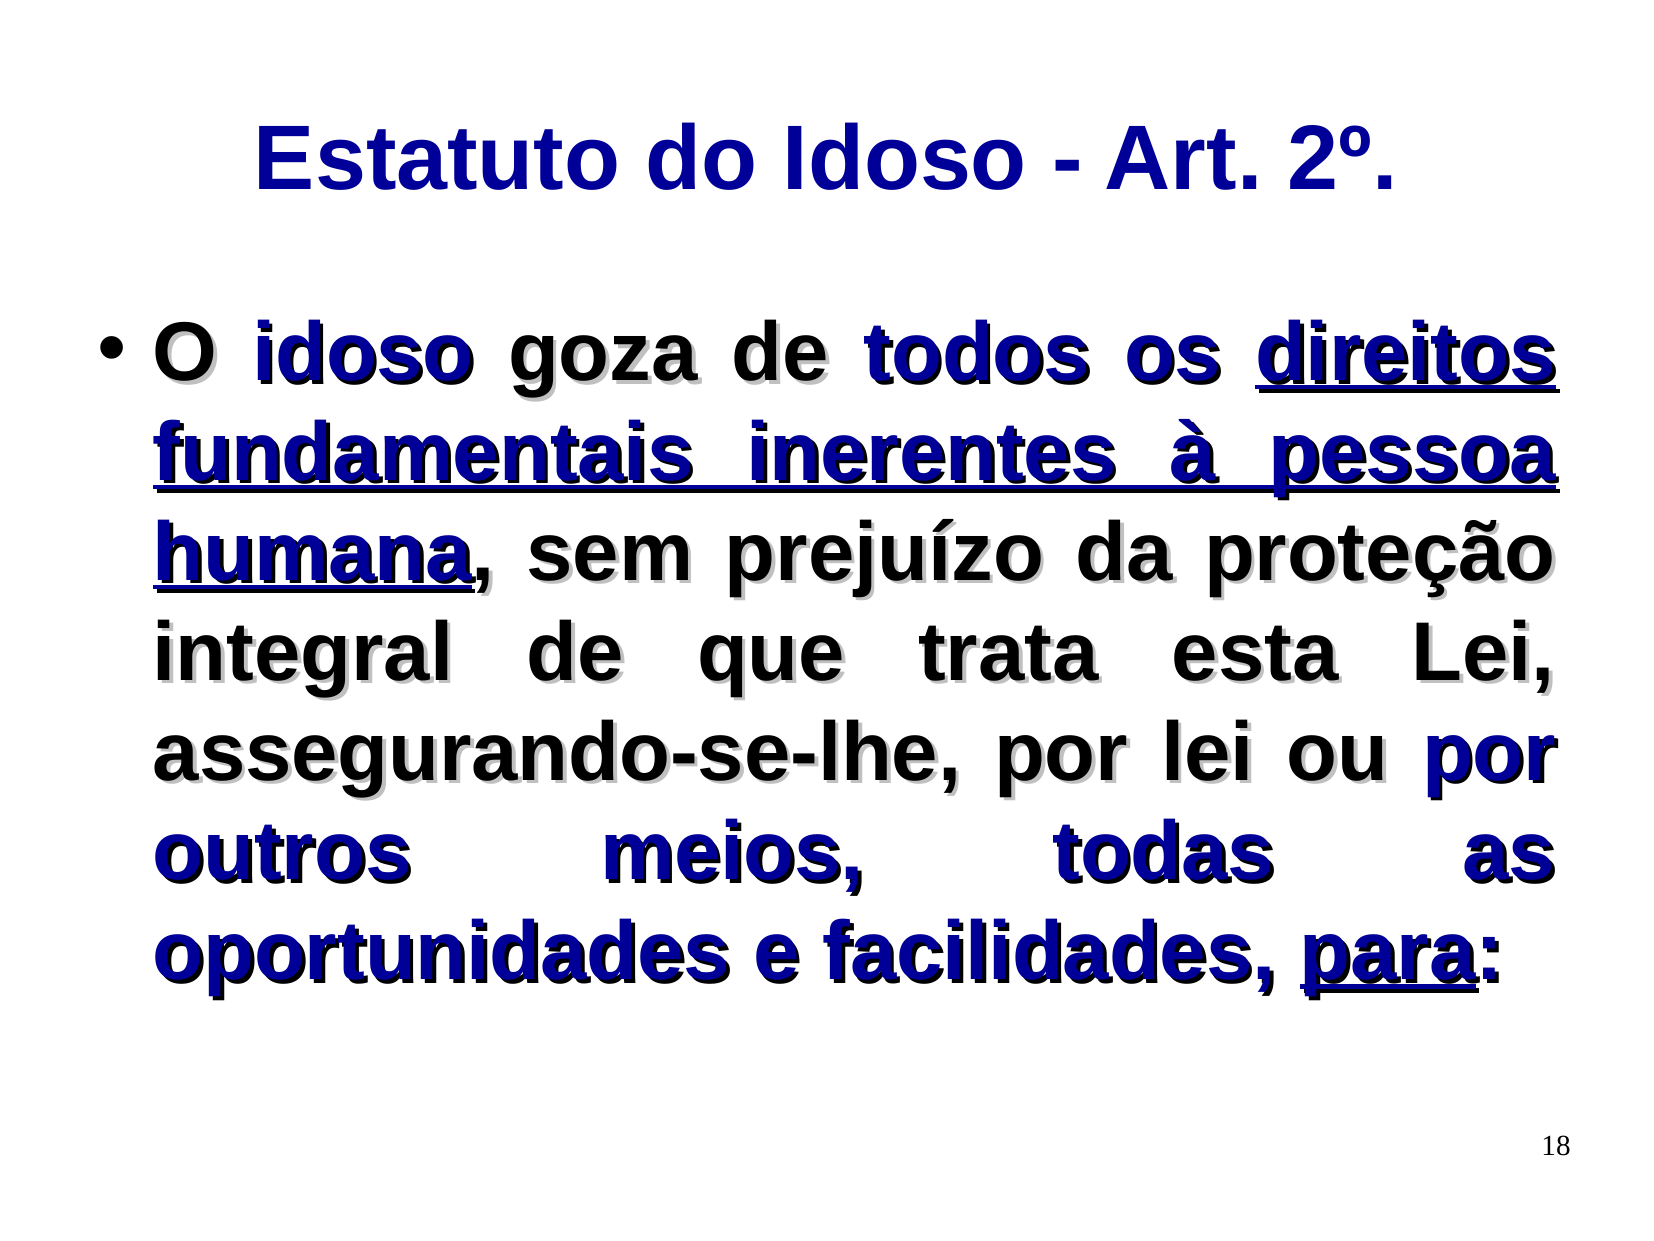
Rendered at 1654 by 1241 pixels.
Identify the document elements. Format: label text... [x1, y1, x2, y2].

title Estatuto do Idoso - Art. 2º. [82, 49, 1571, 257]
list O idoso goza de todos os direitos fundamentais inerentes à pessoa humana, sem prejuízo da proteção integral de que trata esta Lei, assegurando-se-lhe, por lei ou por outros meios, todas as oportunidades e facilidades, para: [82, 289, 1571, 1213]
